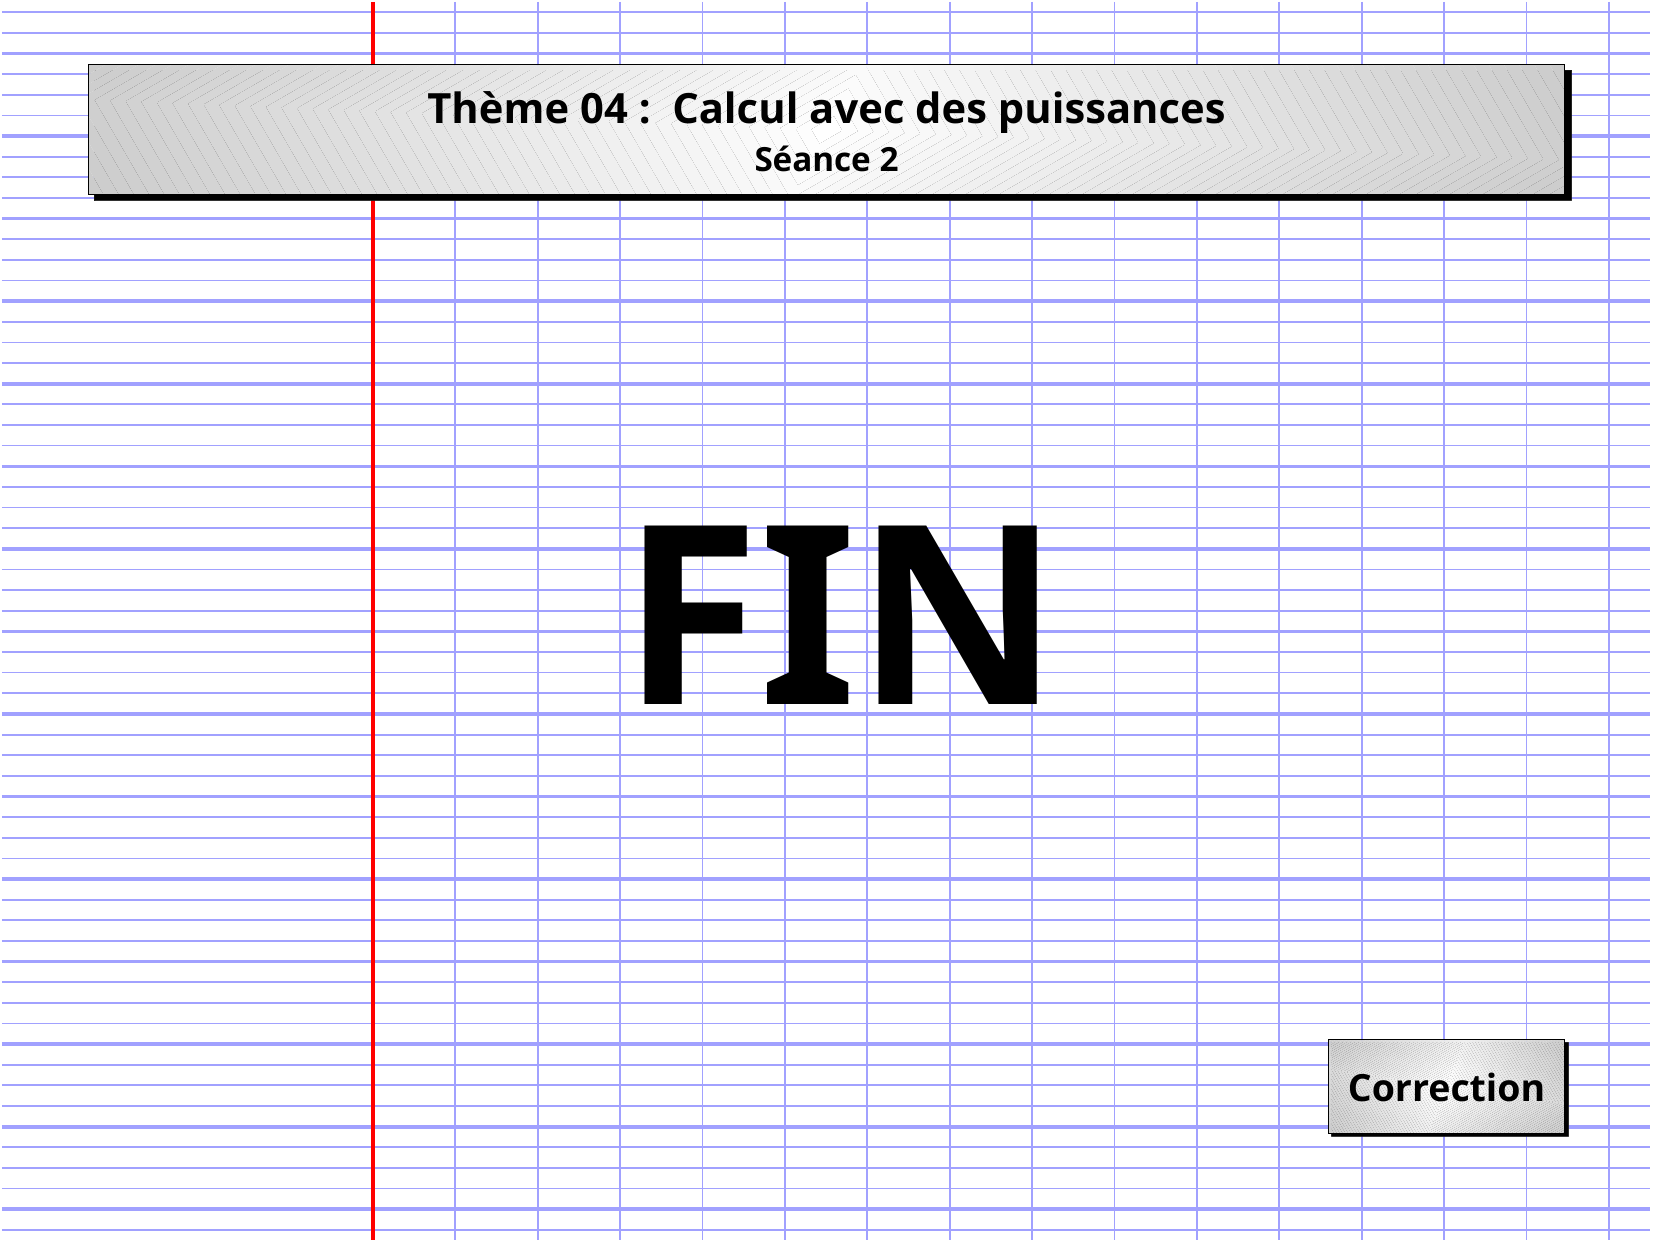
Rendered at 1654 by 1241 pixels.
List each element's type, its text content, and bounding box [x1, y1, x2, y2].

picture [0, 0, 1654, 1241]
text_box Correction [1328, 1039, 1565, 1134]
text_box FIN [413, 429, 1270, 798]
text_box Thème 04 : Calcul avec des puissances Séance 2 [88, 64, 1565, 195]
